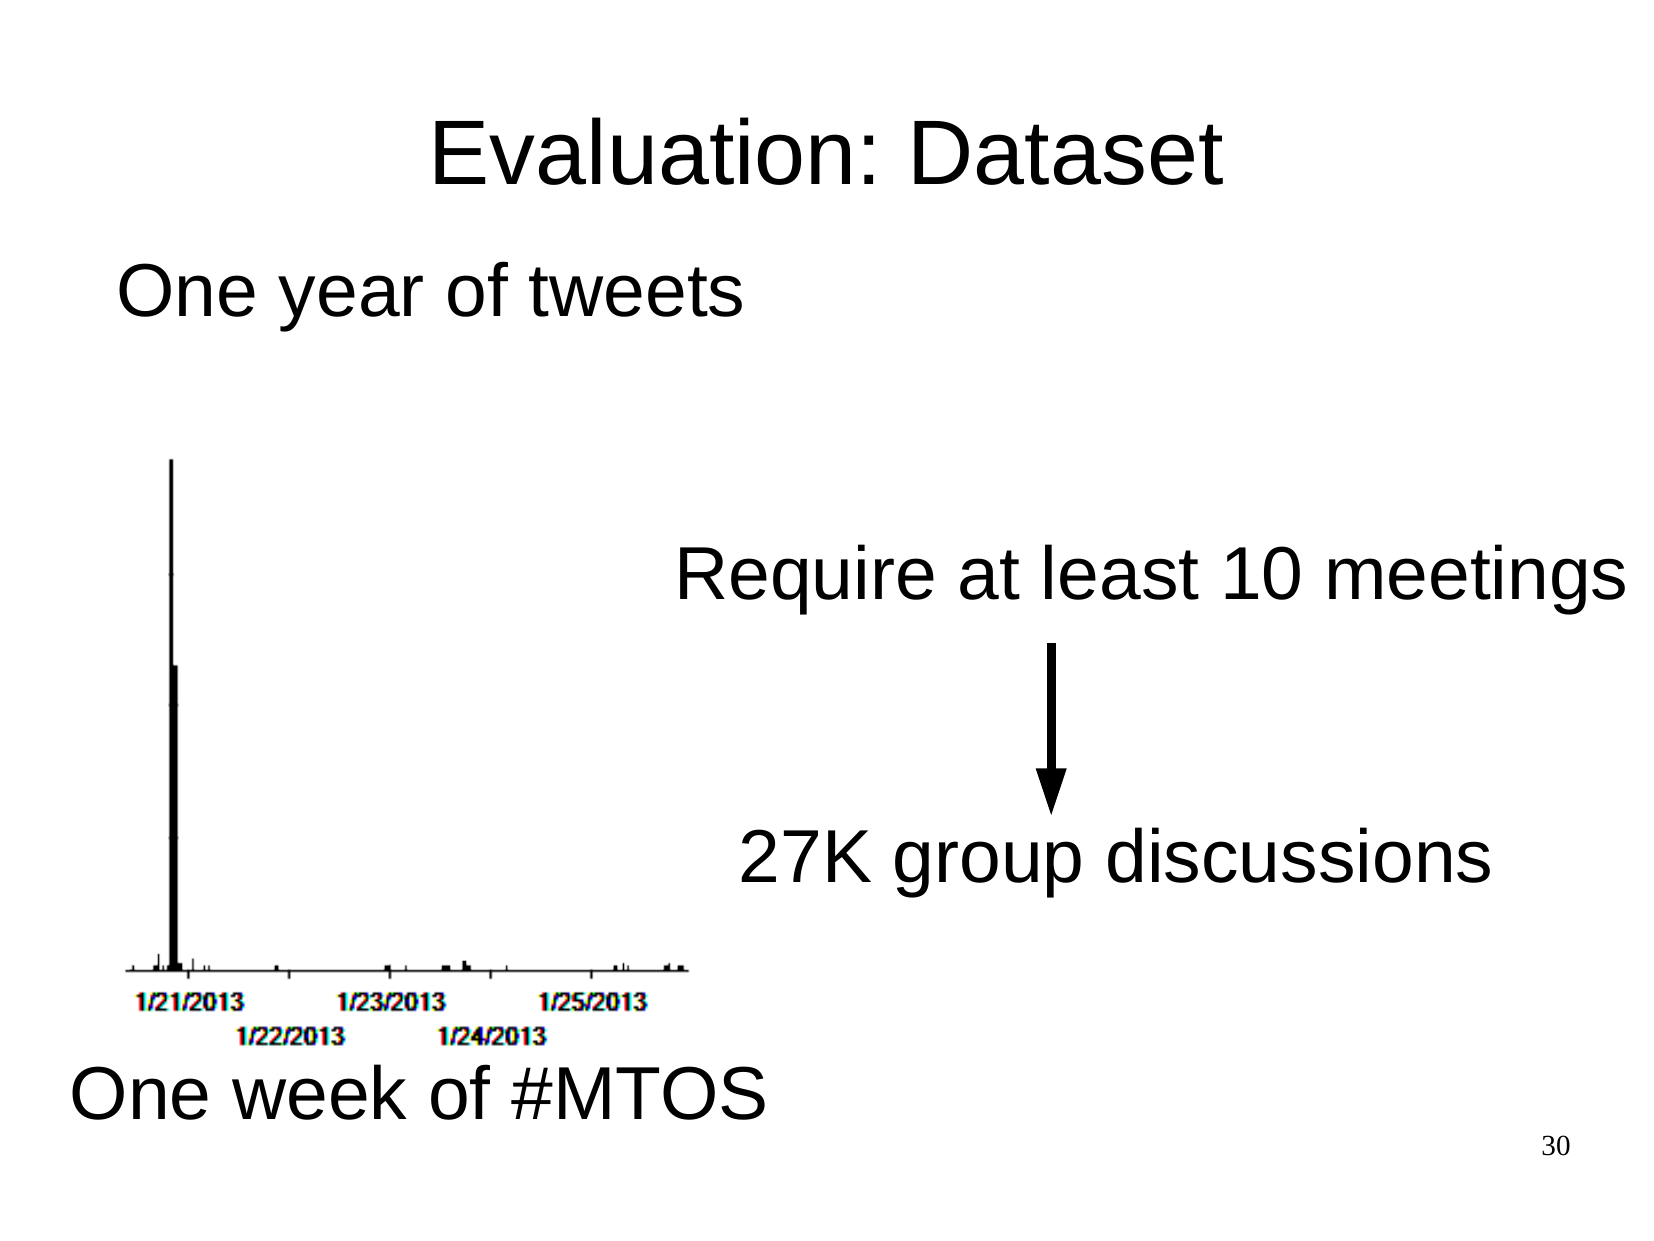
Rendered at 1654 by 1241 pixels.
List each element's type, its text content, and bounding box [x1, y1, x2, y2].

list One week of #MTOS [23, 1051, 815, 1163]
list 27K group discussions [720, 814, 1512, 927]
title Evaluation: Dataset [82, 49, 1571, 257]
list Require at least 10 meetings [625, 531, 1654, 643]
list One year of tweets [47, 248, 815, 449]
picture [23, 400, 710, 1051]
